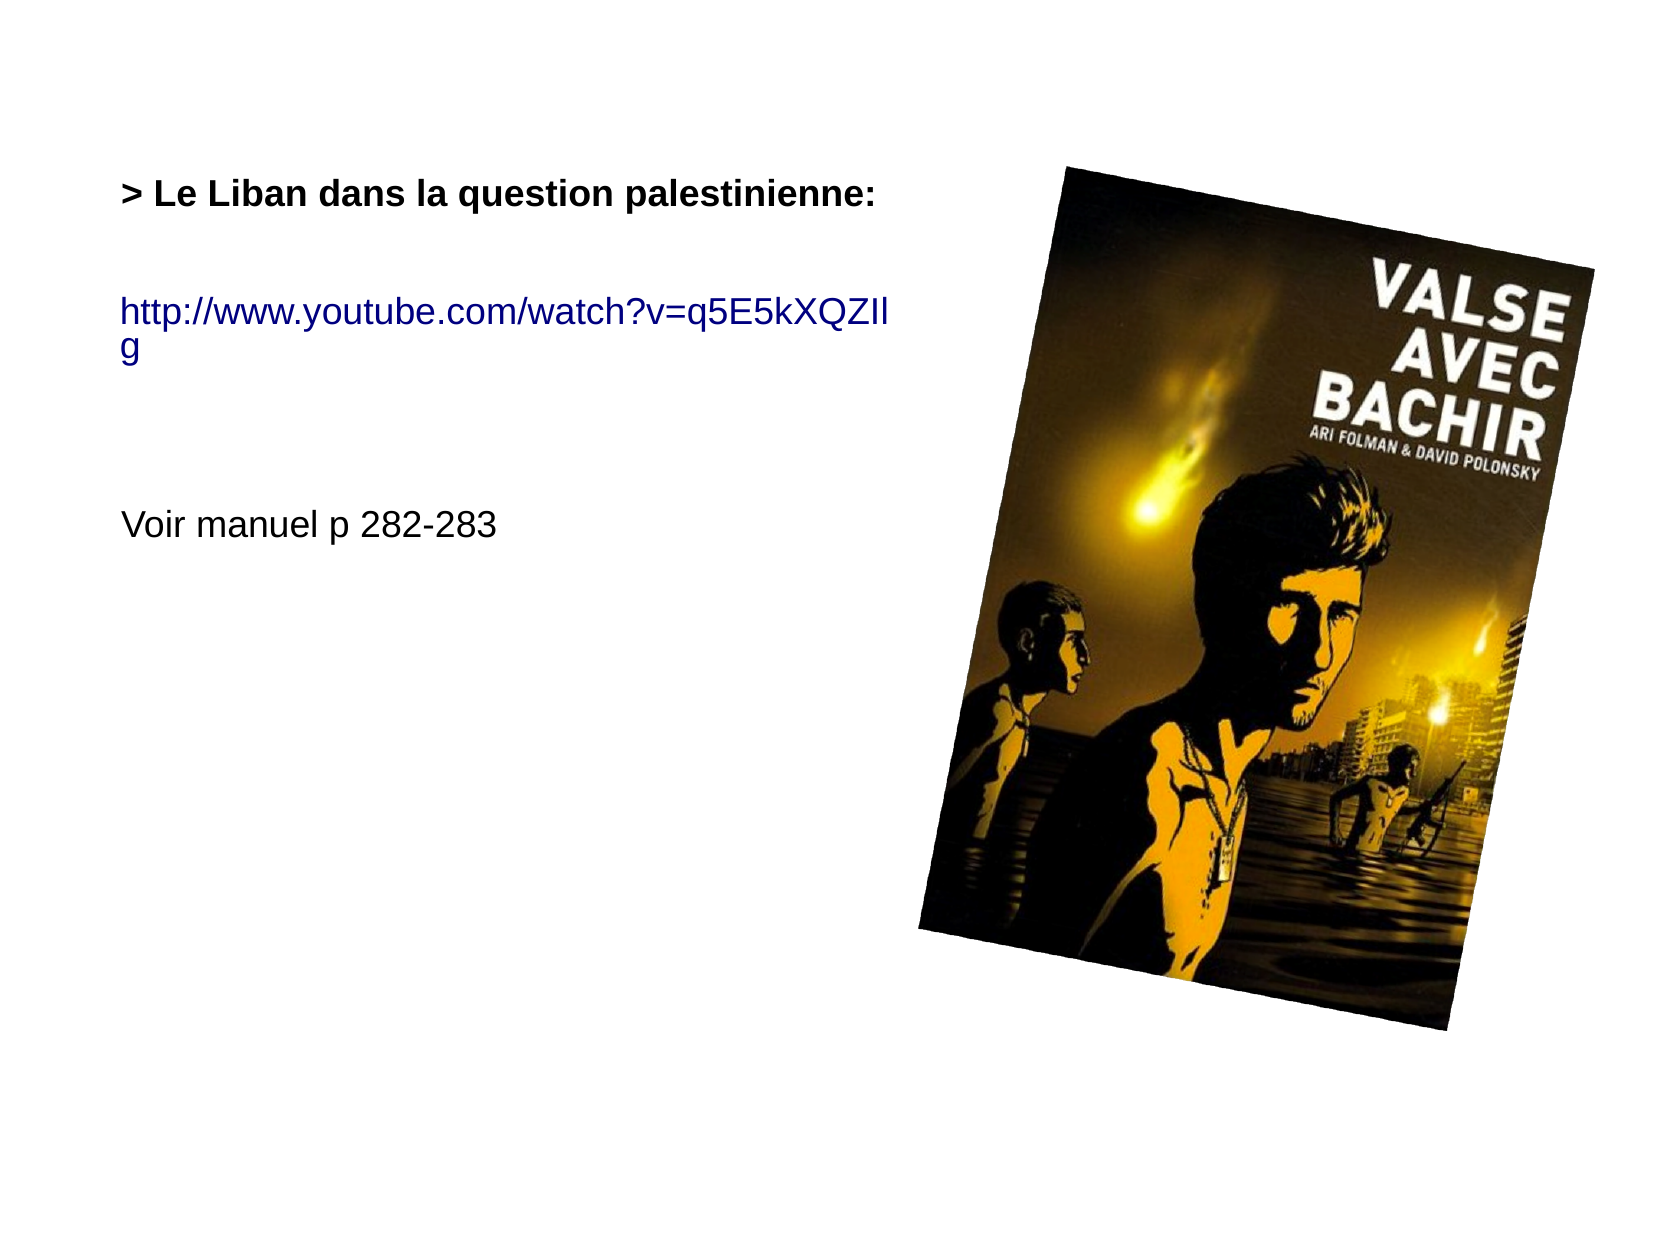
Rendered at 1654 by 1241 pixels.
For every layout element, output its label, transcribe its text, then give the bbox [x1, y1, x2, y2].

text_box > Le Liban dans la question palestinienne: [106, 165, 893, 224]
picture [917, 165, 1595, 1031]
text_box Voir manuel p 282-283 [106, 496, 513, 553]
text_box http://www.youtube.com/watch?v=q5E5kXQZIlg [105, 283, 922, 383]
